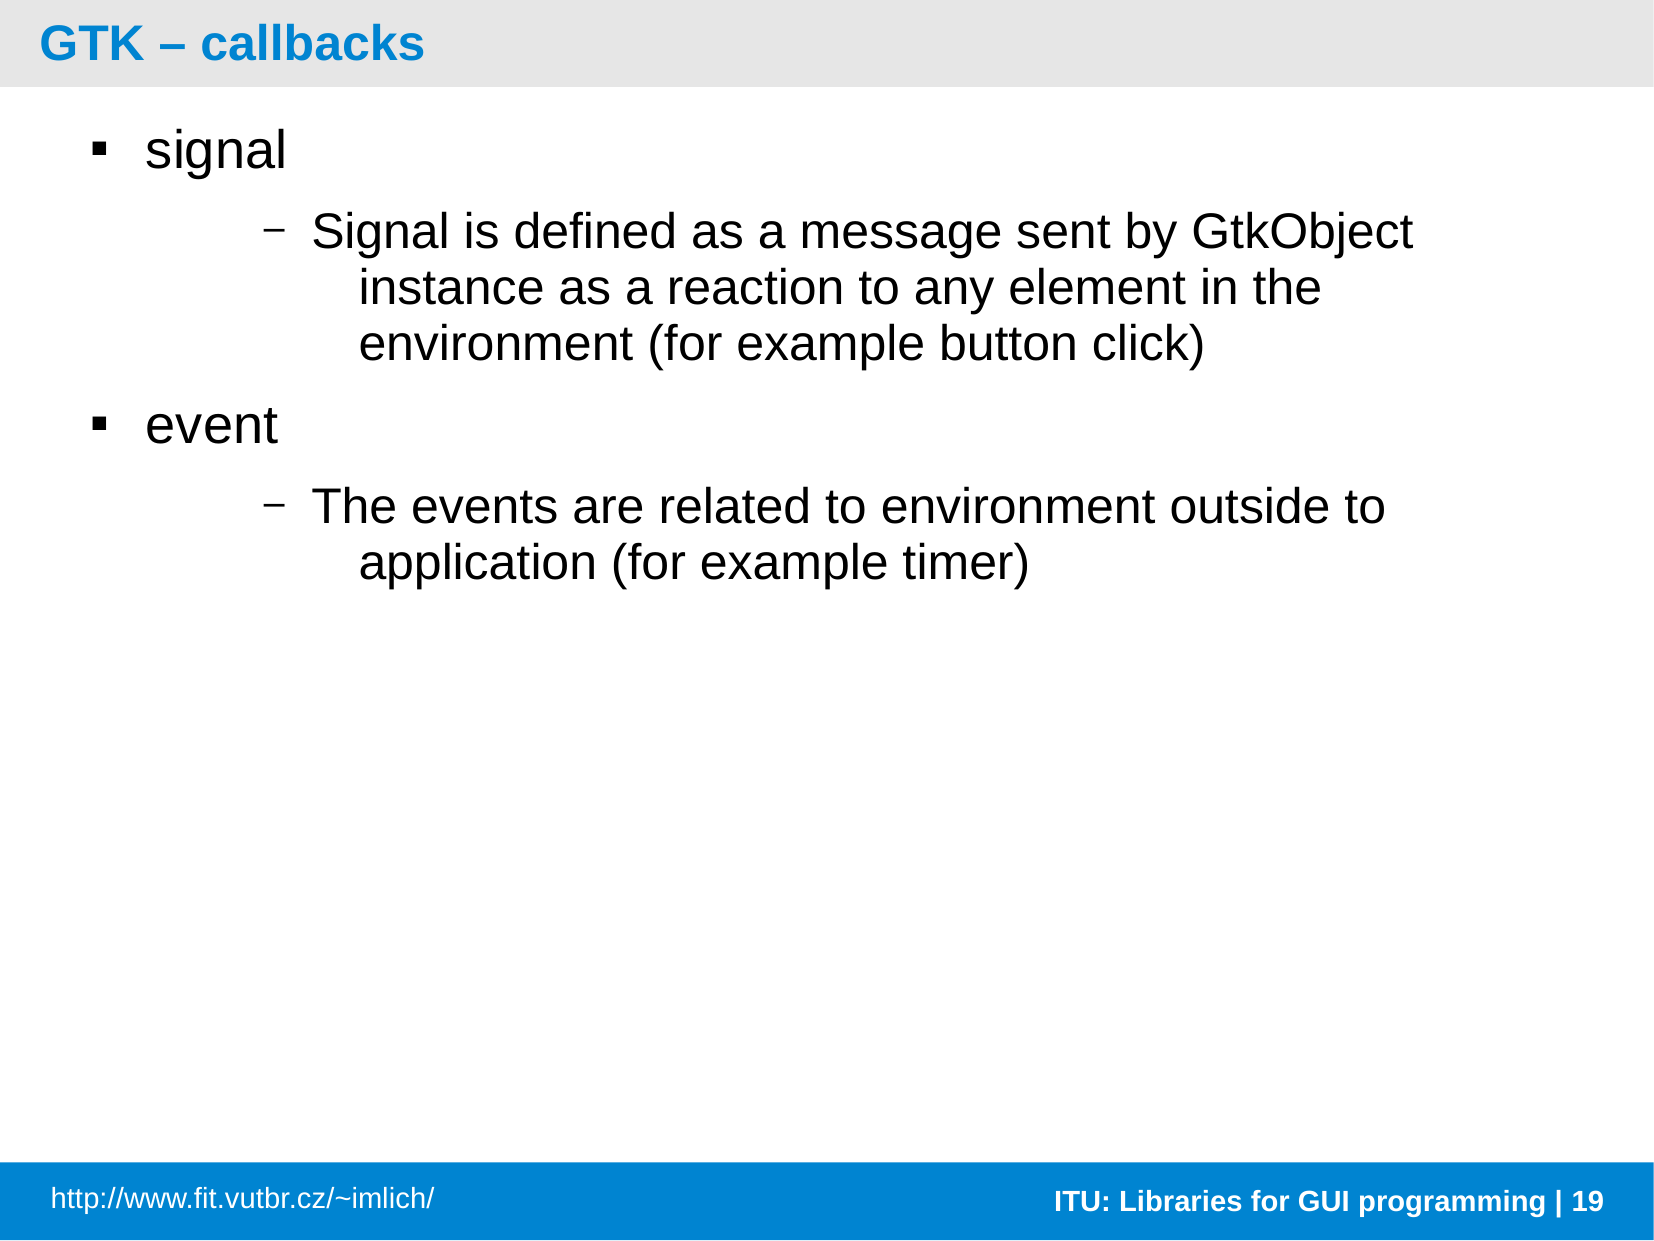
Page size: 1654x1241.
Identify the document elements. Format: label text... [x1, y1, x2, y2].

title GTK – callbacks [39, 11, 1615, 76]
list signal Signal is defined as a message sent by GtkObject instance as a reaction to any element in the environment (for example button click) event The events are related to environment outside to application (for example timer) [75, 119, 1564, 1111]
